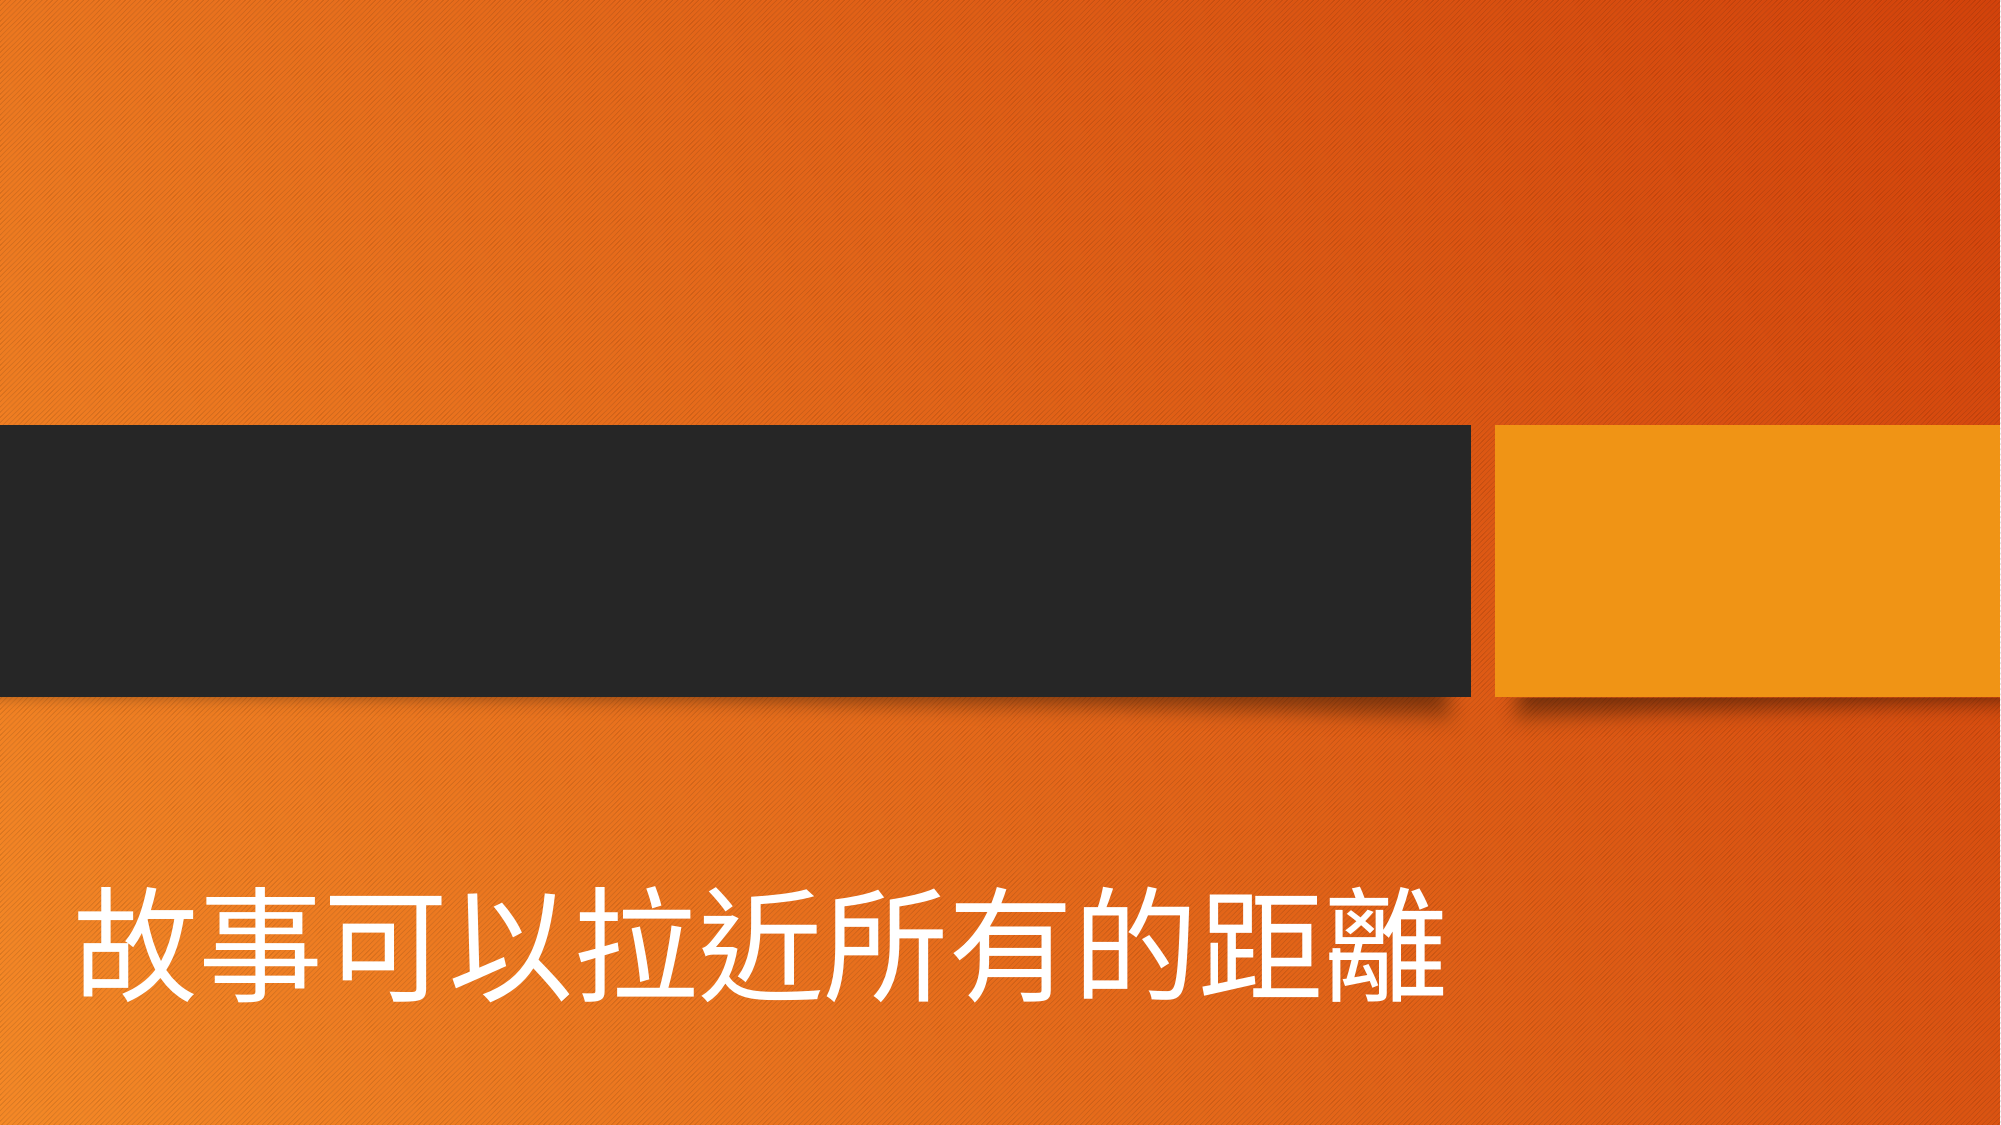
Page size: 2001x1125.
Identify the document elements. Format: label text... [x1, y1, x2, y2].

title 故事可以拉近所有的距離 [47, 472, 1475, 640]
